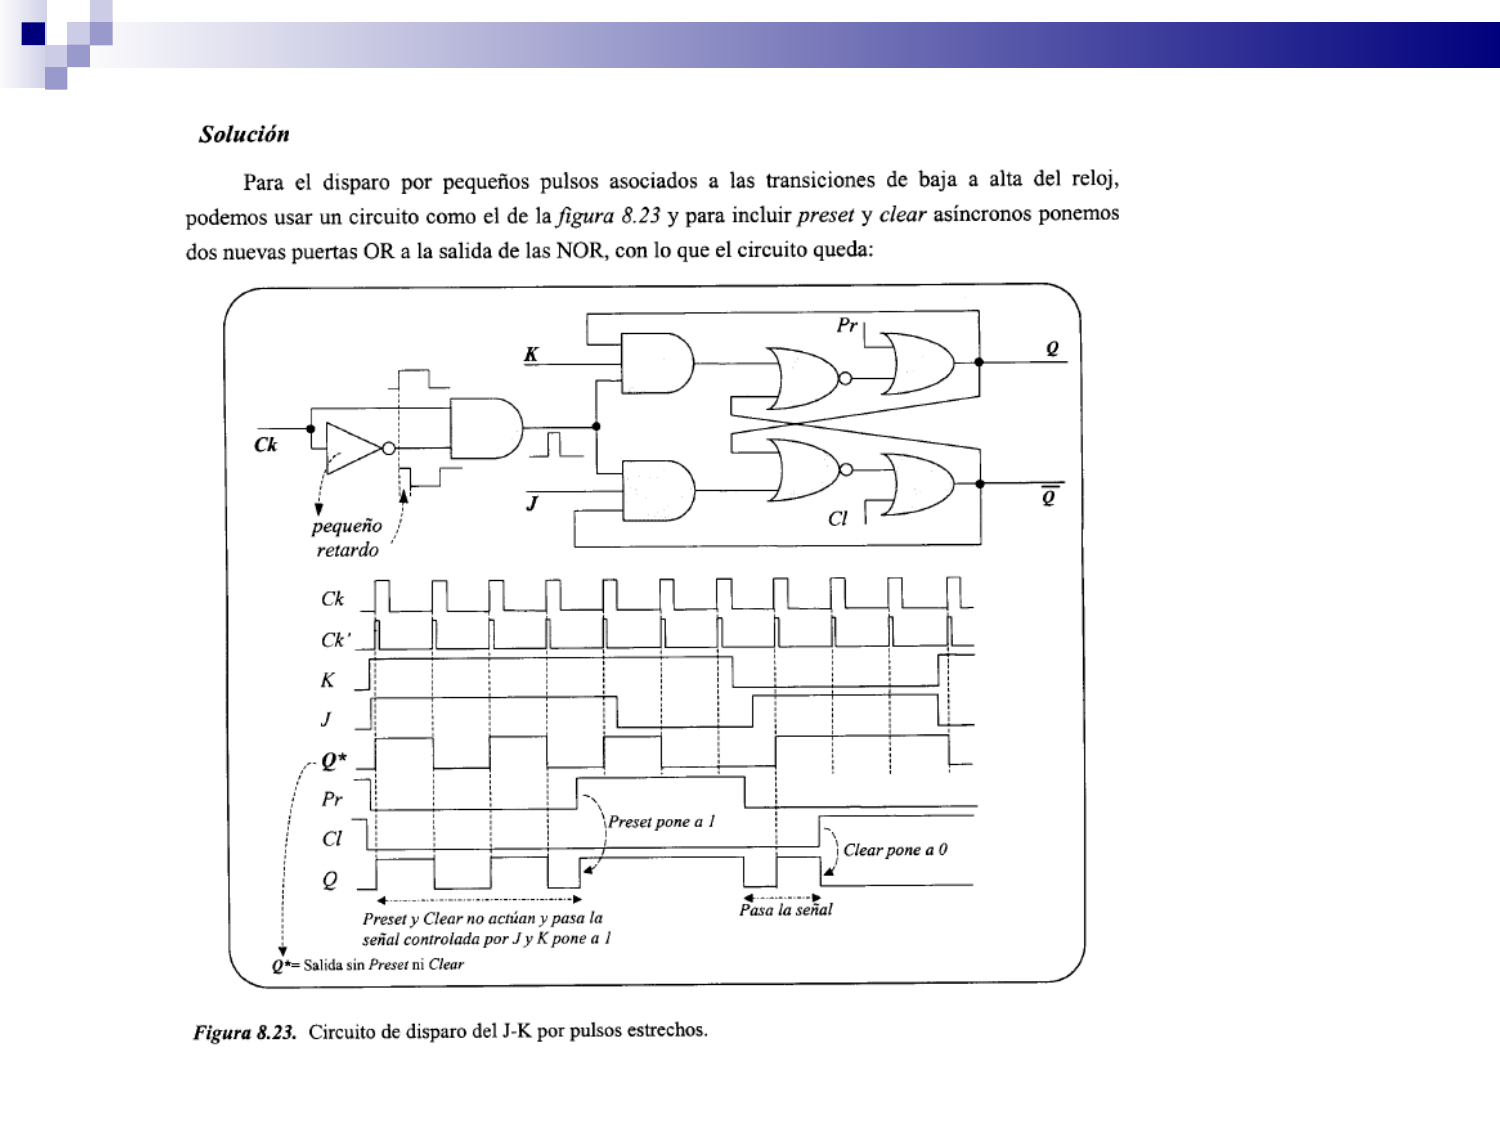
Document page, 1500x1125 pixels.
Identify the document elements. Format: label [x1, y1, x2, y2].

picture [159, 113, 1164, 1065]
